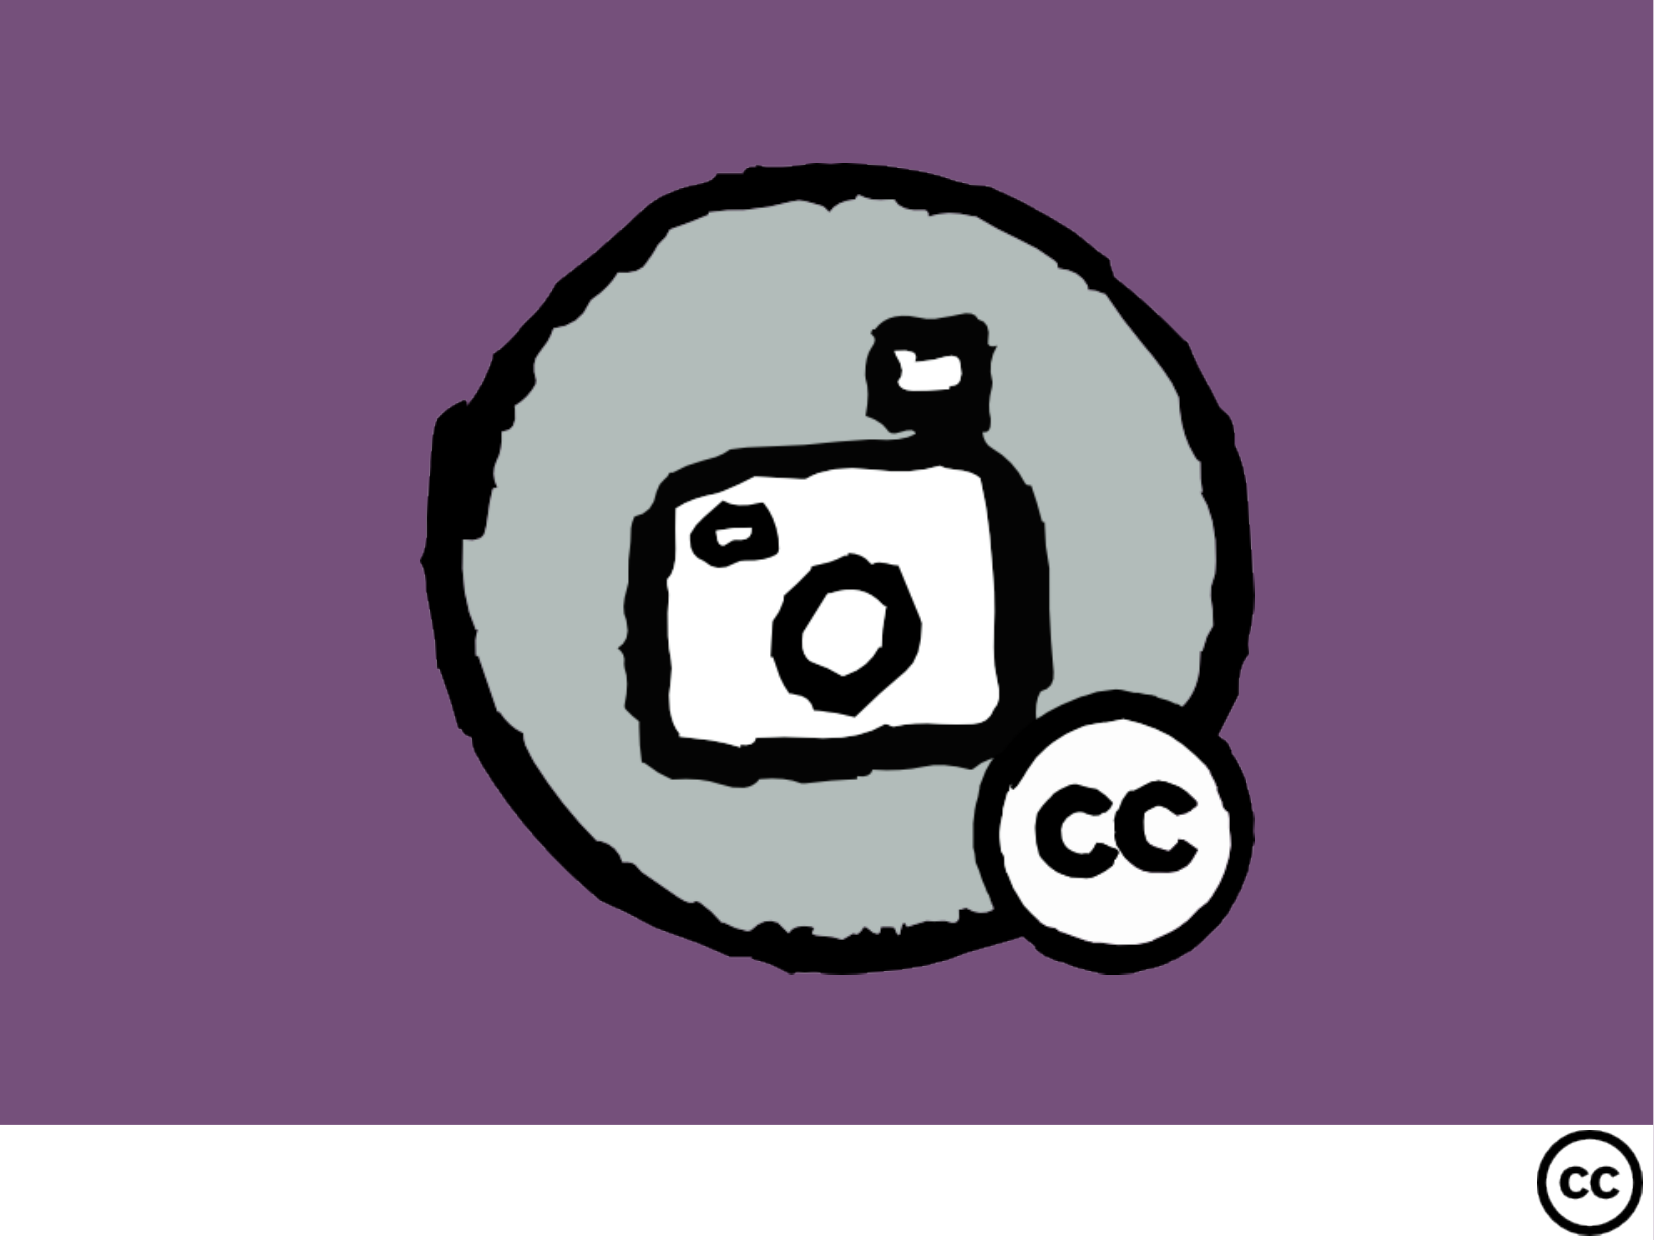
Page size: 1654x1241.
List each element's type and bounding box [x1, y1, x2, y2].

picture [420, 163, 1255, 976]
picture [1537, 1130, 1643, 1236]
